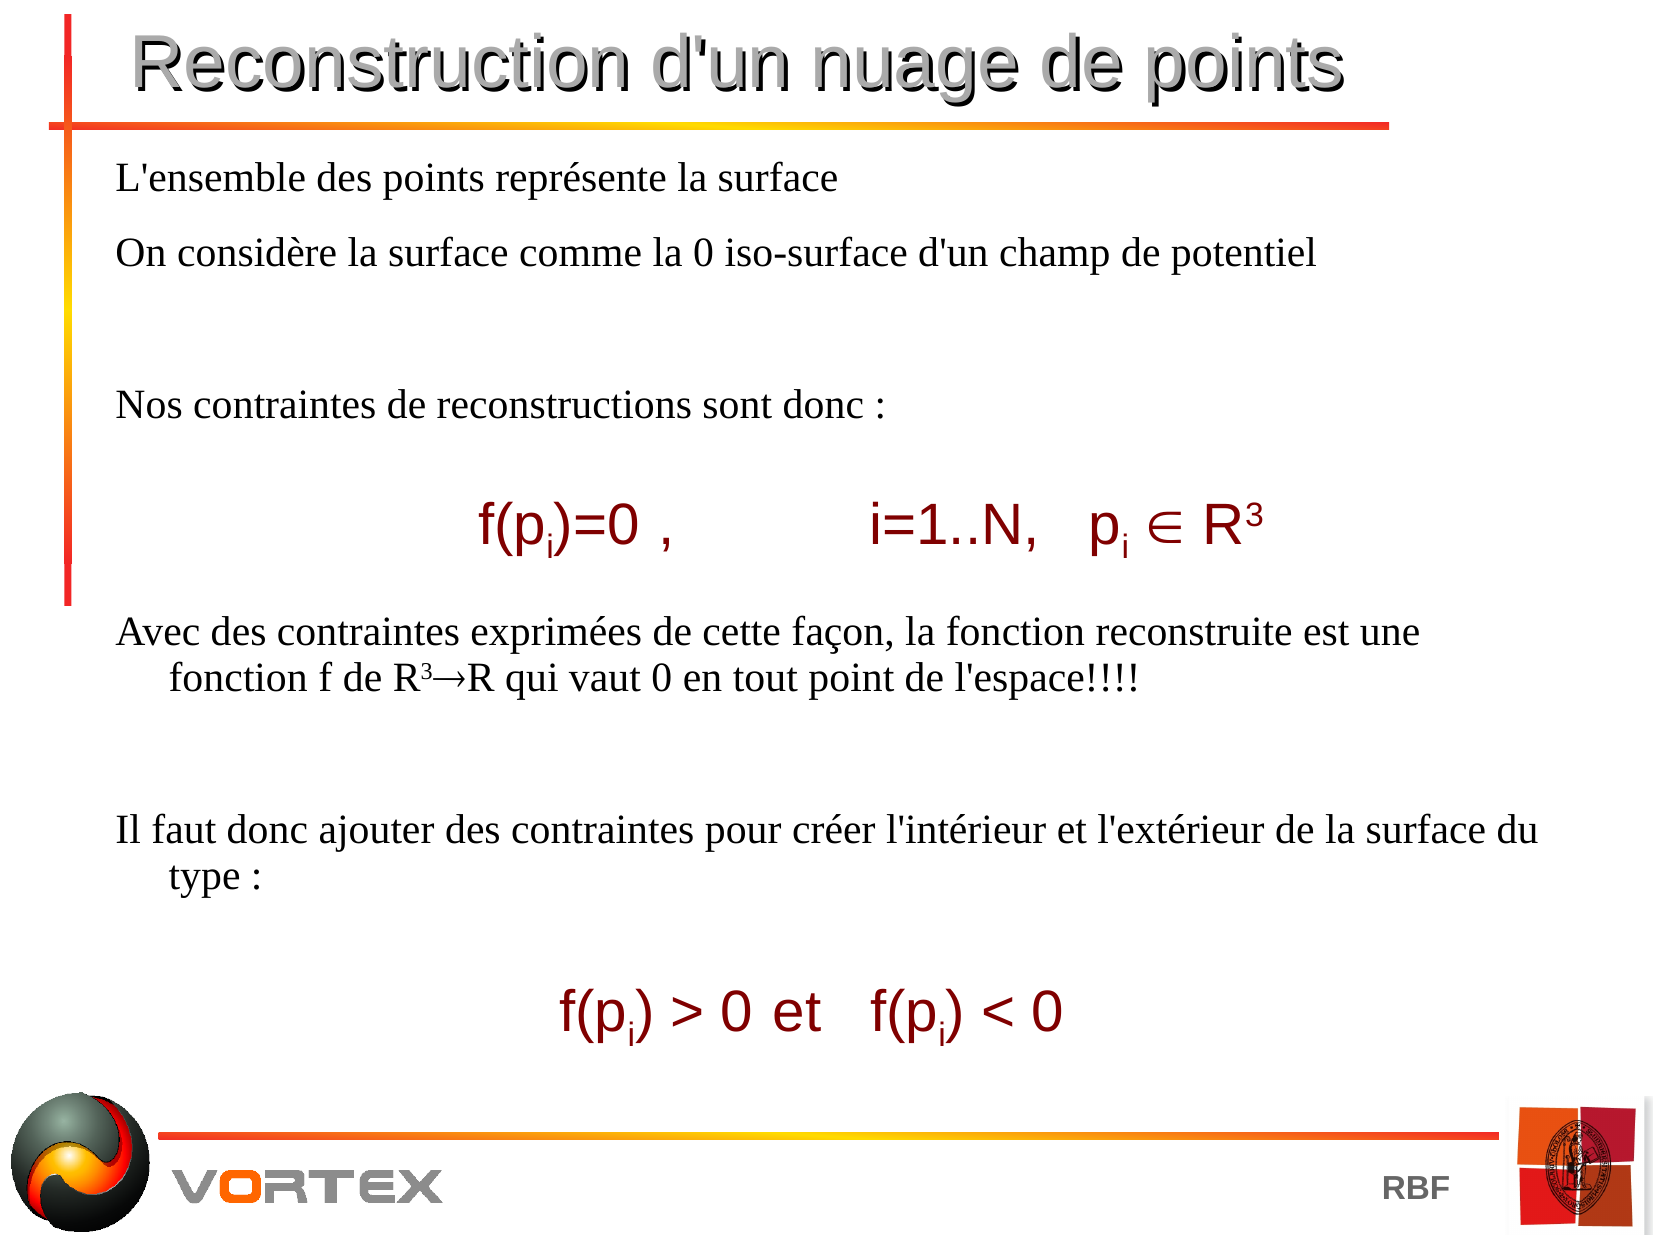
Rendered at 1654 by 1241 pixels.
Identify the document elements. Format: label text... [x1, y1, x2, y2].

list L'ensemble des points représente la surface On considère la surface comme la 0 iso-surface d'un champ de potentiel Nos contraintes de reconstructions sont donc : Avec des contraintes exprimées de cette façon, la fonction reconstruite est une fonction f de R3R qui vaut 0 en tout point de l'espace!!!! Il faut donc ajouter des contraintes pour créer l'intérieur et l'extérieur de la surface du type : [97, 153, 1571, 1109]
title Reconstruction d'un nuage de points [82, 4, 1392, 120]
text_box f(pi) > 0 et f(pi) < 0 [544, 970, 1135, 1071]
text_box f(pi)=0 , i=1..N, pi  R3 [463, 483, 1363, 590]
picture [1505, 1096, 1653, 1235]
picture [11, 1092, 443, 1232]
